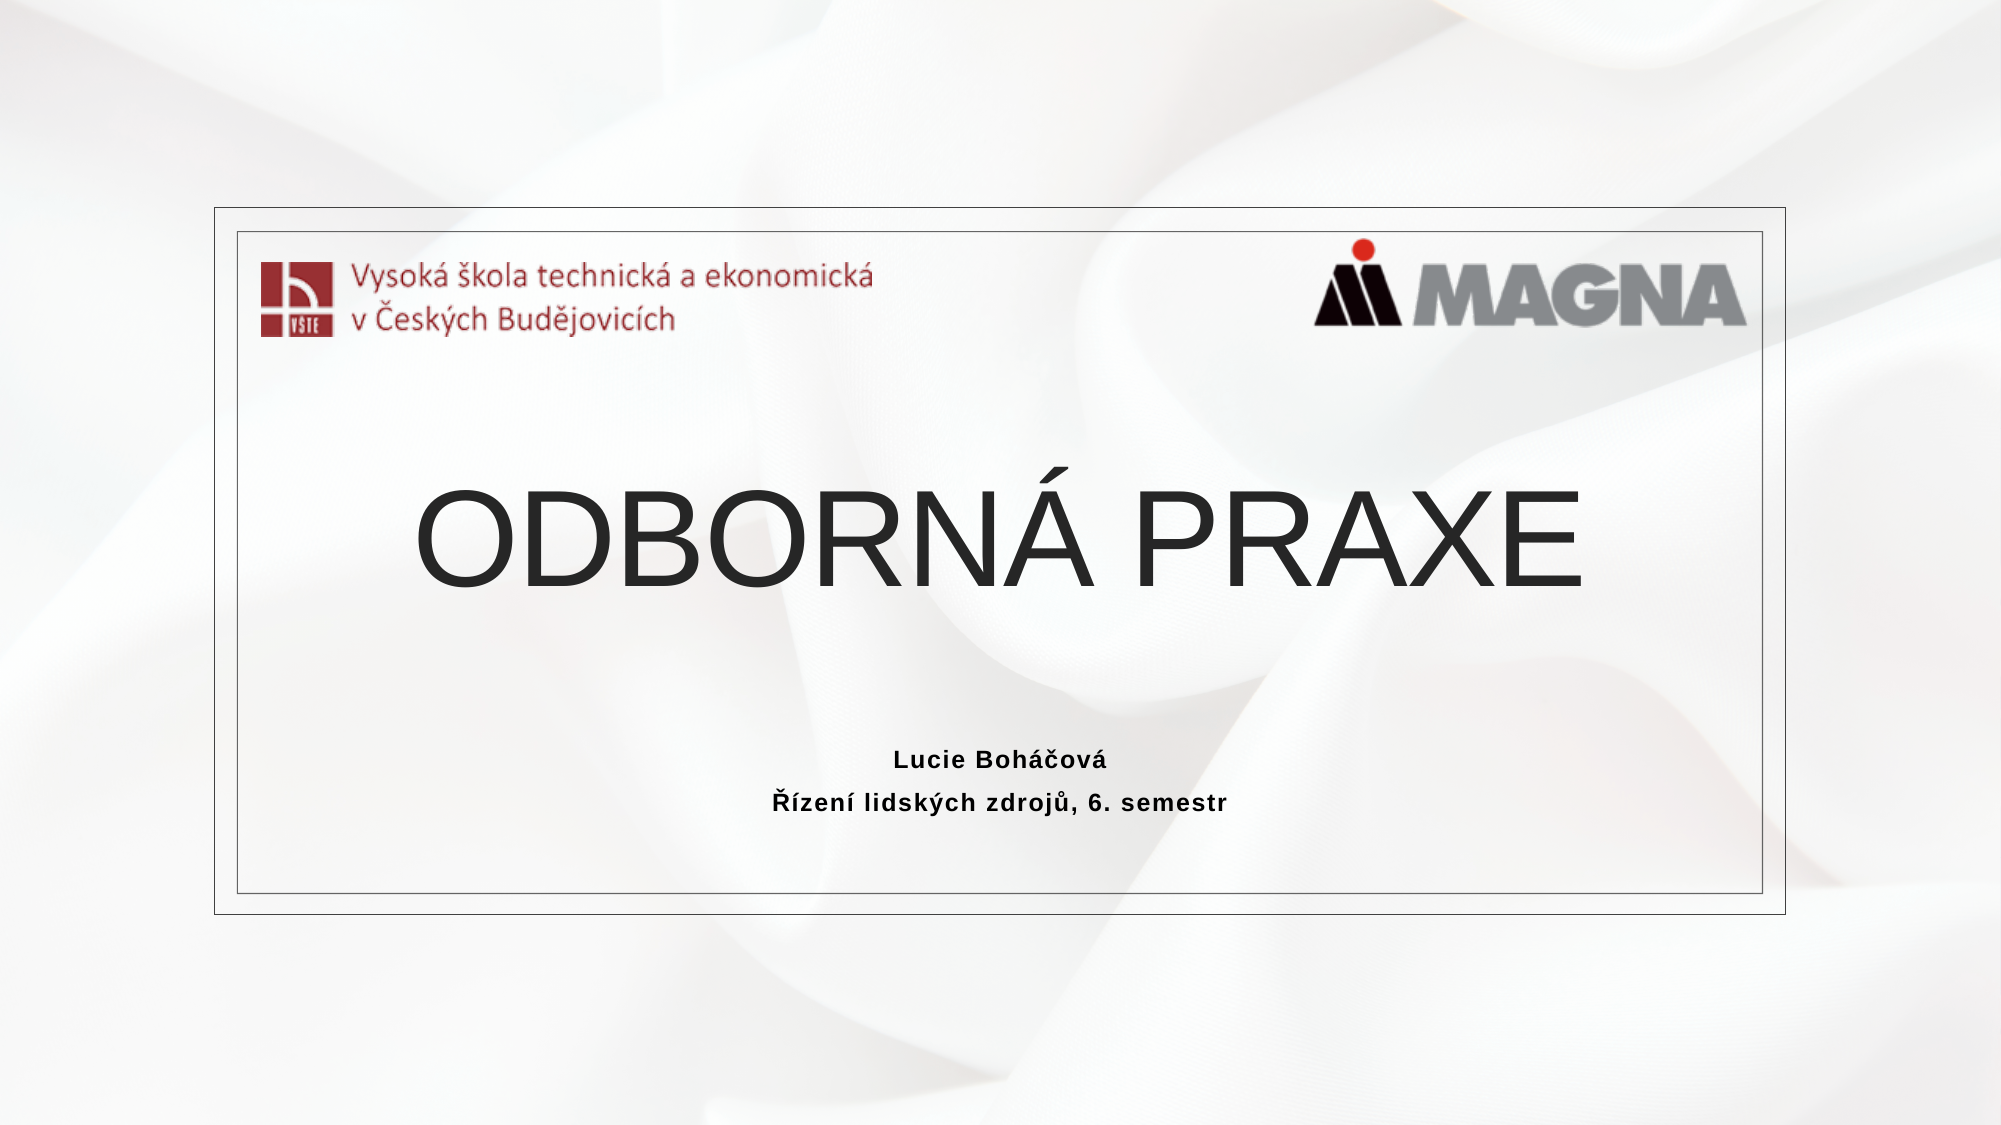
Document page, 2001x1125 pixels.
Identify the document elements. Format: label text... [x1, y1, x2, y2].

subtitle Lucie Boháčová Řízení lidských zdrojů, 6. semestr [256, 736, 1745, 834]
title Odborná praxe [256, 343, 1744, 736]
picture [0, 0, 2000, 1125]
